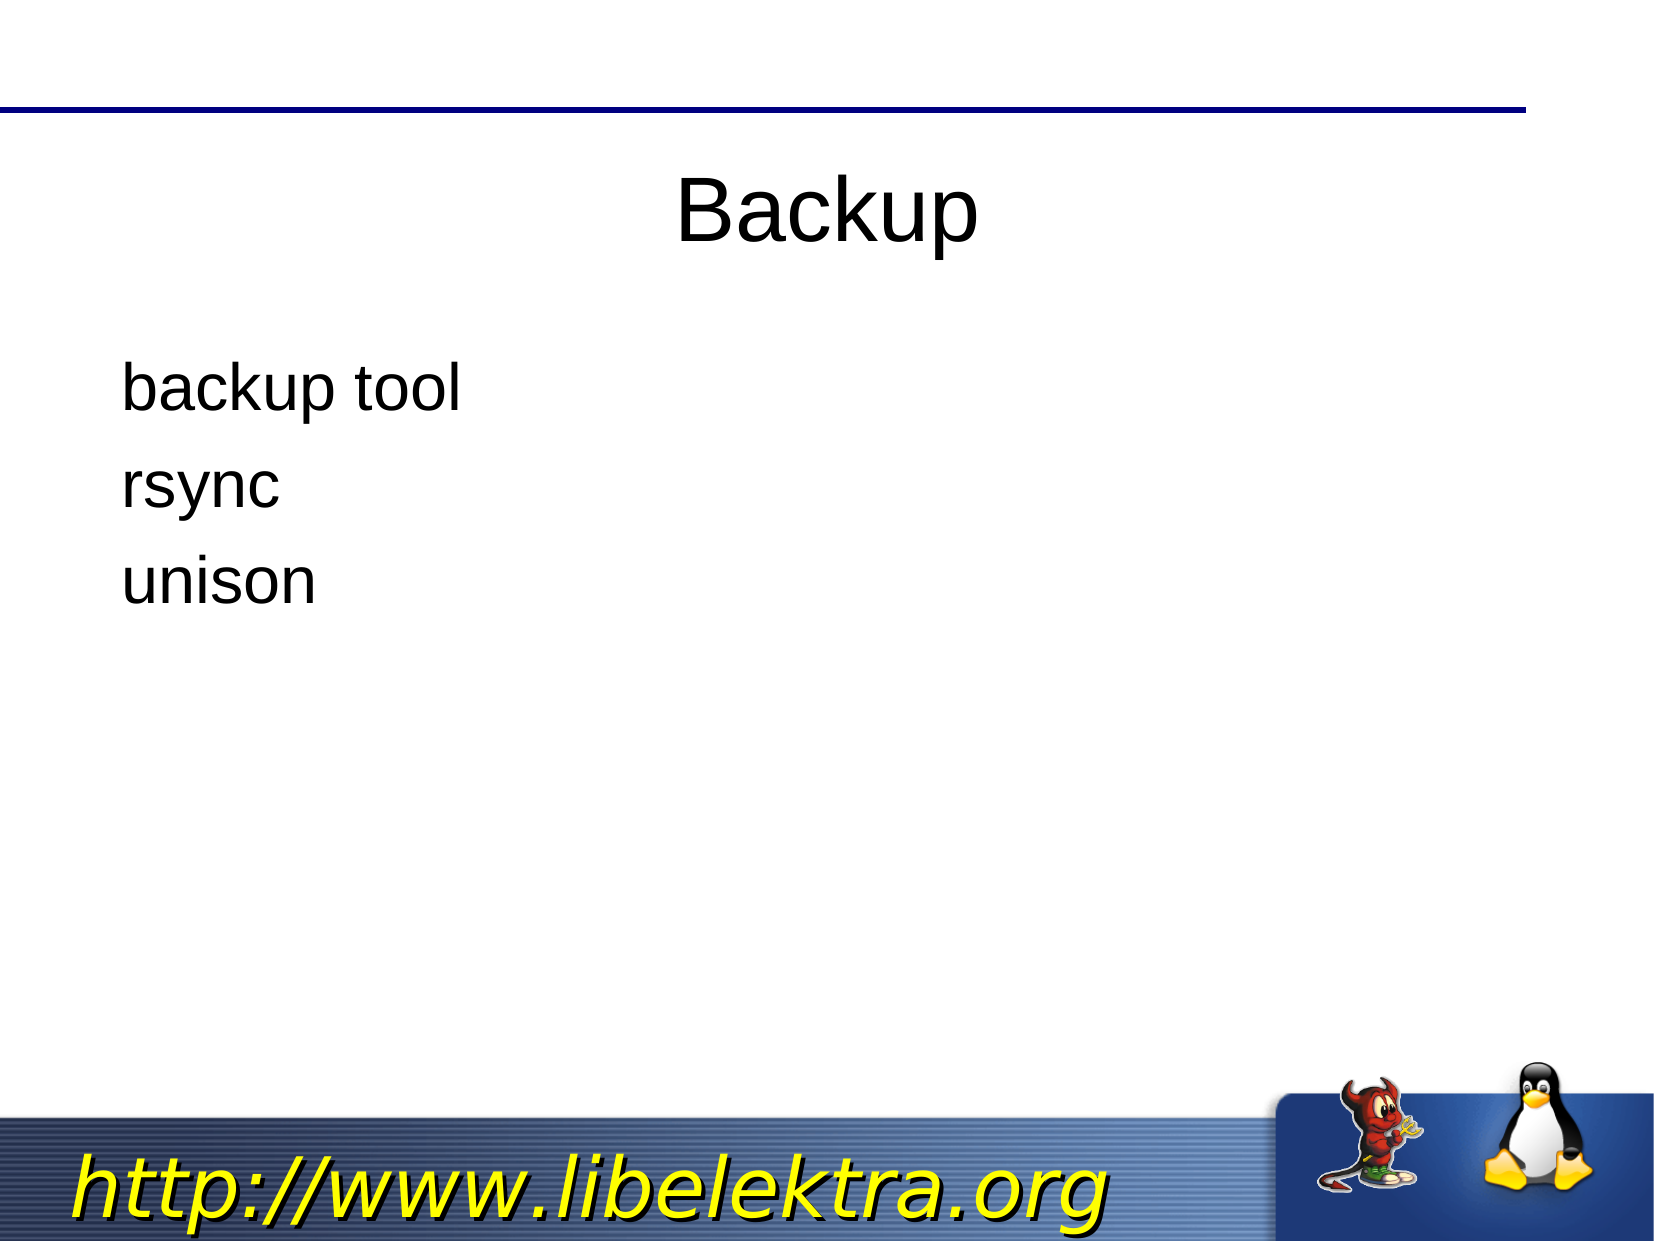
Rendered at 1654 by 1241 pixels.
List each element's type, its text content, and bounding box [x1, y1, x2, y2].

title Backup [121, 102, 1534, 311]
picture [0, 1061, 1654, 1241]
list backup tool rsync unison [121, 344, 1534, 1127]
